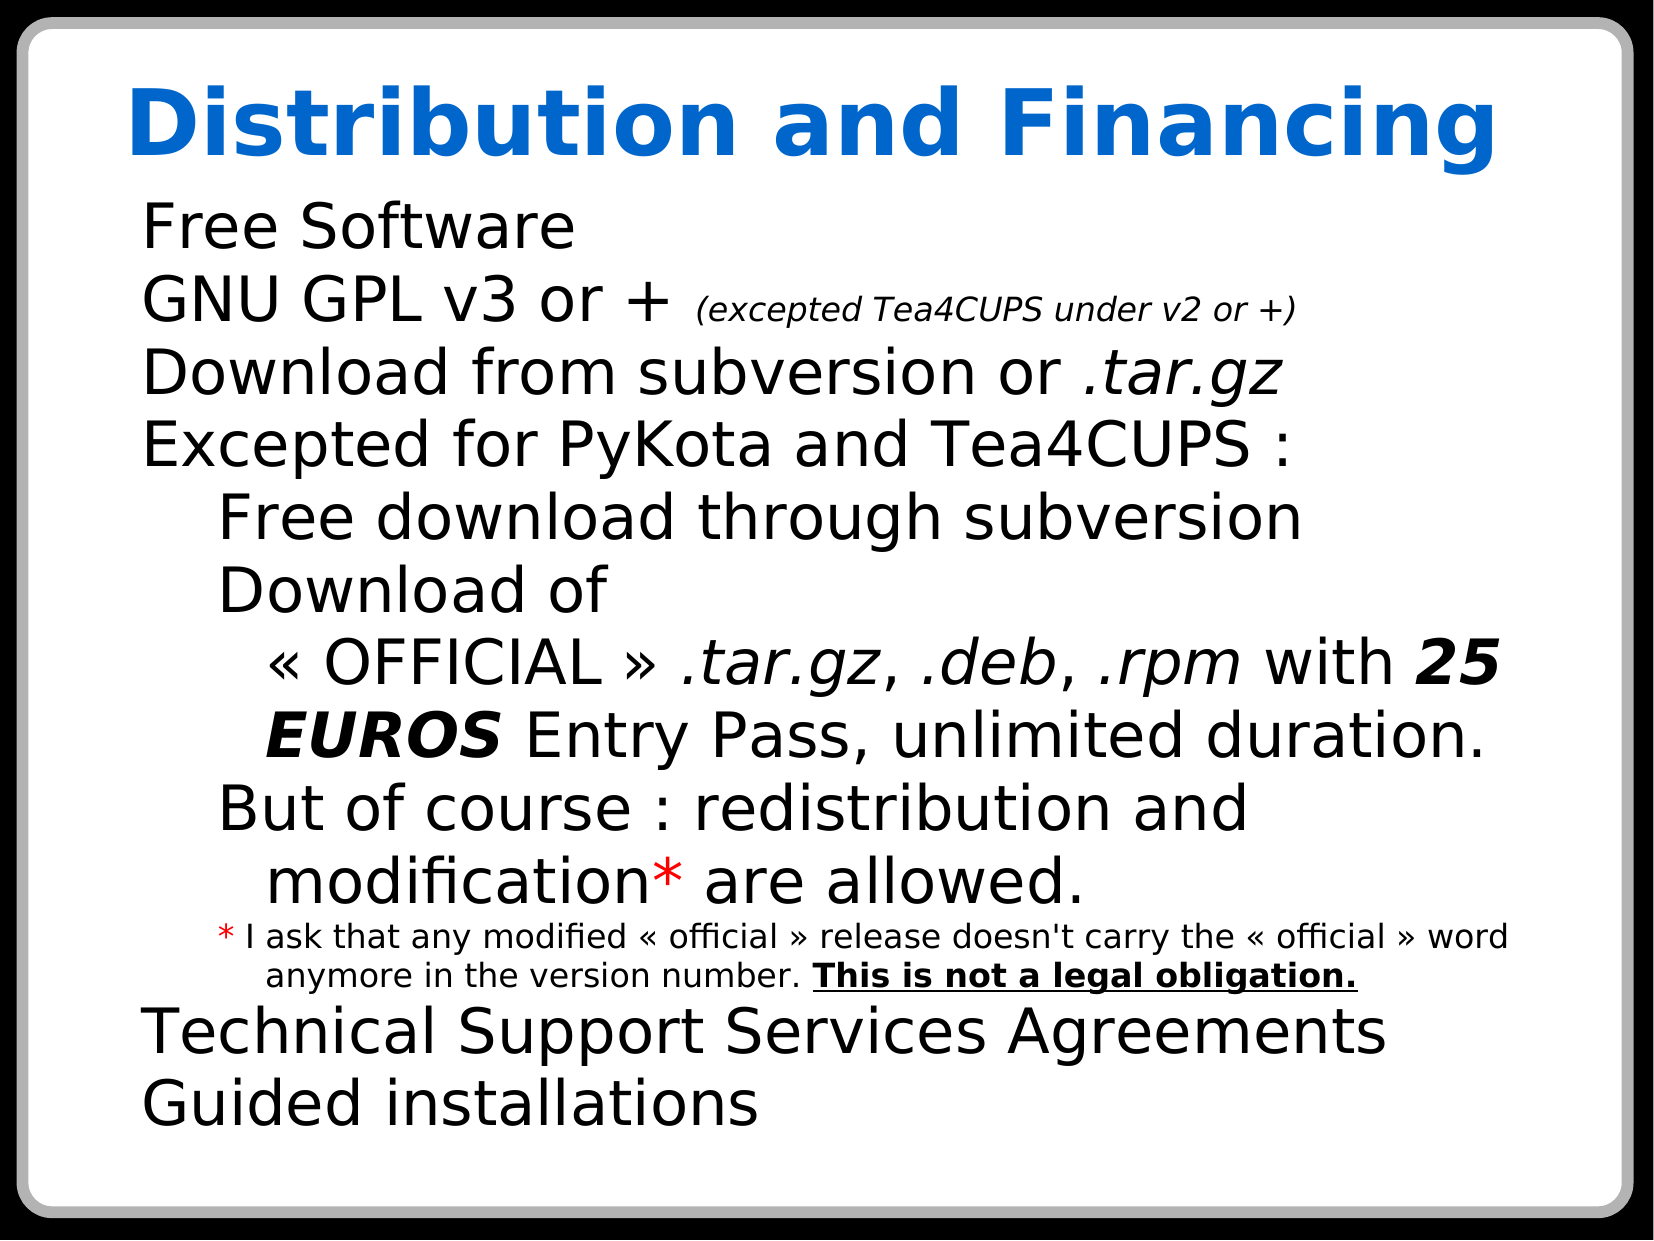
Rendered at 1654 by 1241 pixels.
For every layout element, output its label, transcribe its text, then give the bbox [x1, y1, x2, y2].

title Distribution and Financing [59, 70, 1568, 178]
list Free Software GNU GPL v3 or + (excepted Tea4CUPS under v2 or +) Download from subversion or .tar.gz Excepted for PyKota and Tea4CUPS : Free download through subversion Download of « OFFICIAL » .tar.gz, .deb, .rpm with 25 EUROS Entry Pass, unlimited duration. But of course : redistribution and modification* are allowed. * I ask that any modified « official » release doesn't carry the « official » word anymore in the version number. This is not a legal obligation. Technical Support Services Agreements Guided installations [123, 190, 1541, 1141]
